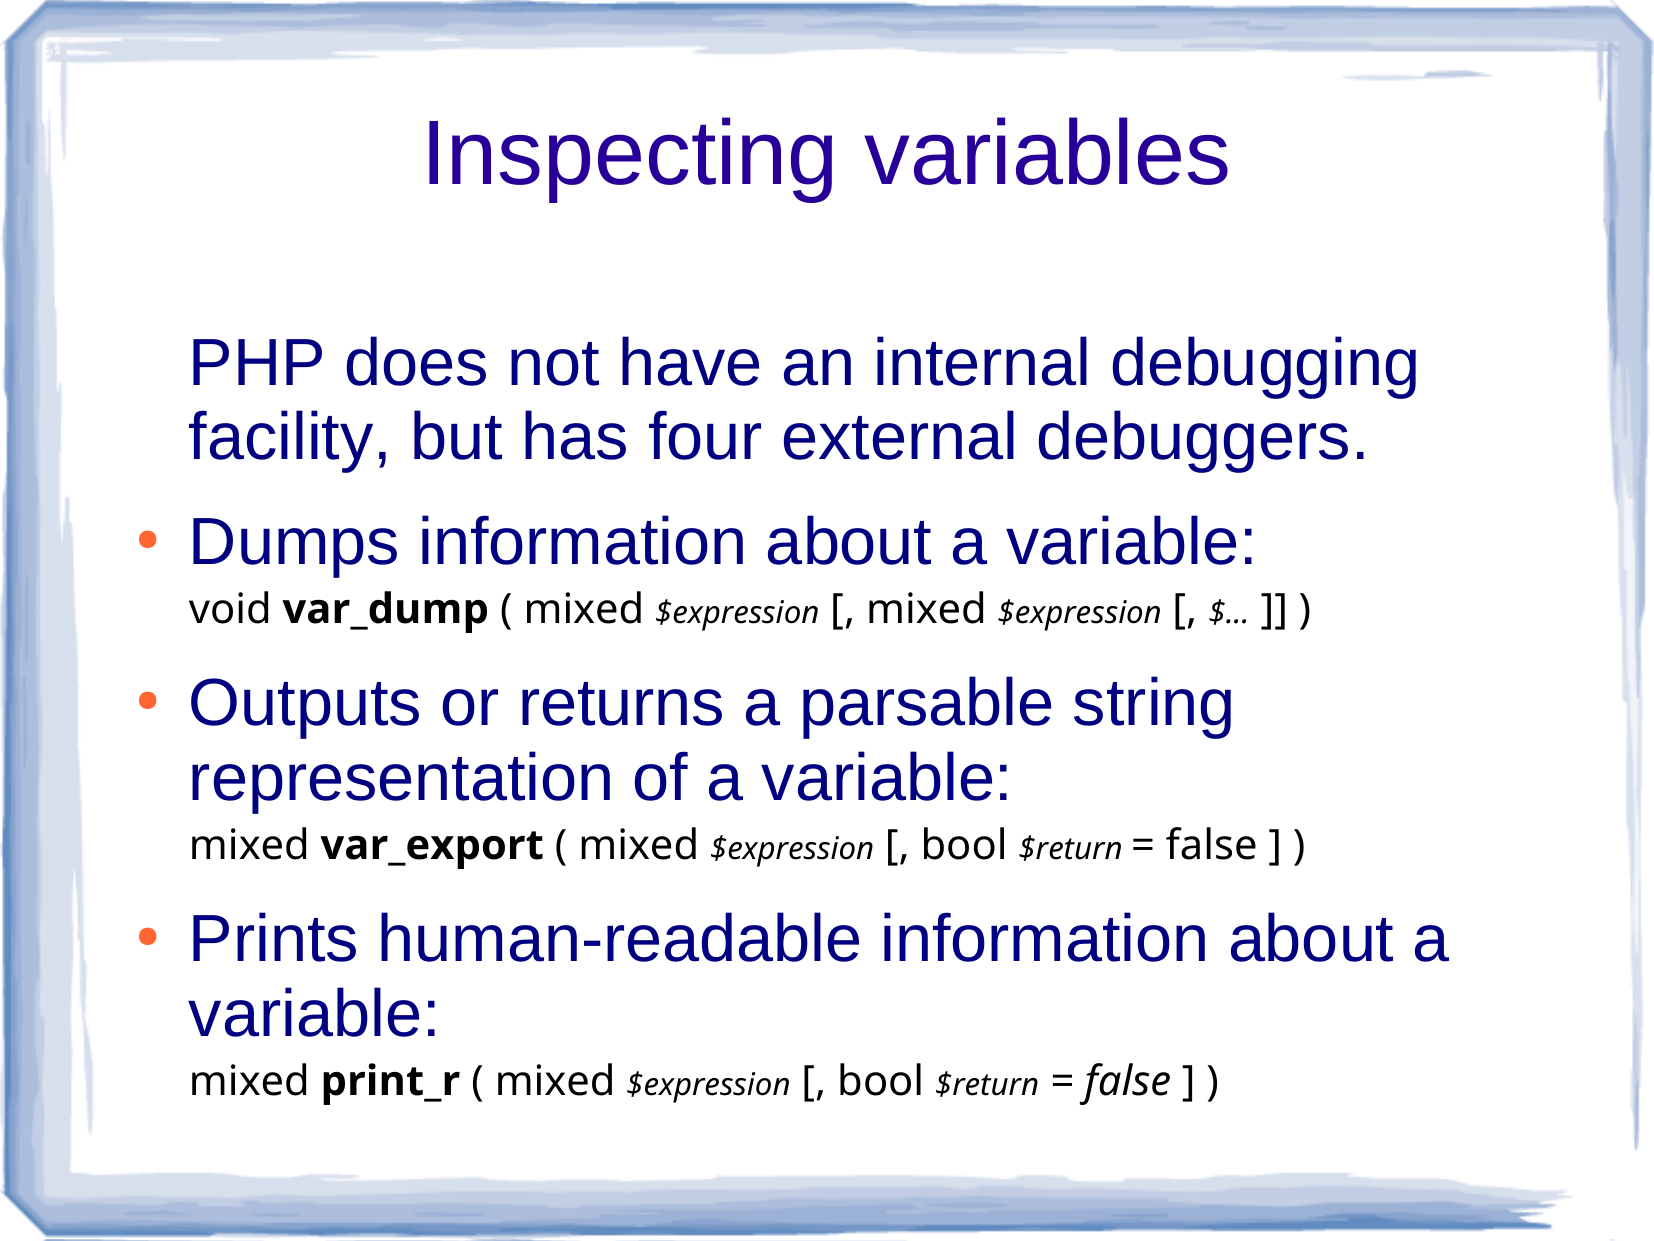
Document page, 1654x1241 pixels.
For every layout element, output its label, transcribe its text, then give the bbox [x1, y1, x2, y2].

picture [0, 0, 1654, 1241]
title Inspecting variables [82, 49, 1571, 257]
list PHP does not have an internal debugging facility, but has four external debuggers. Dumps information about a variable: void var_dump ( mixed $expression [, mixed $expression [, $... ]] ) Outputs or returns a parsable string representation of a variable: mixed var_export ( mixed $expression [, bool $return = false ] ) Prints human-readable information about a variable: mixed print_r ( mixed $expression [, bool $return = false ] ) [118, 324, 1571, 1144]
